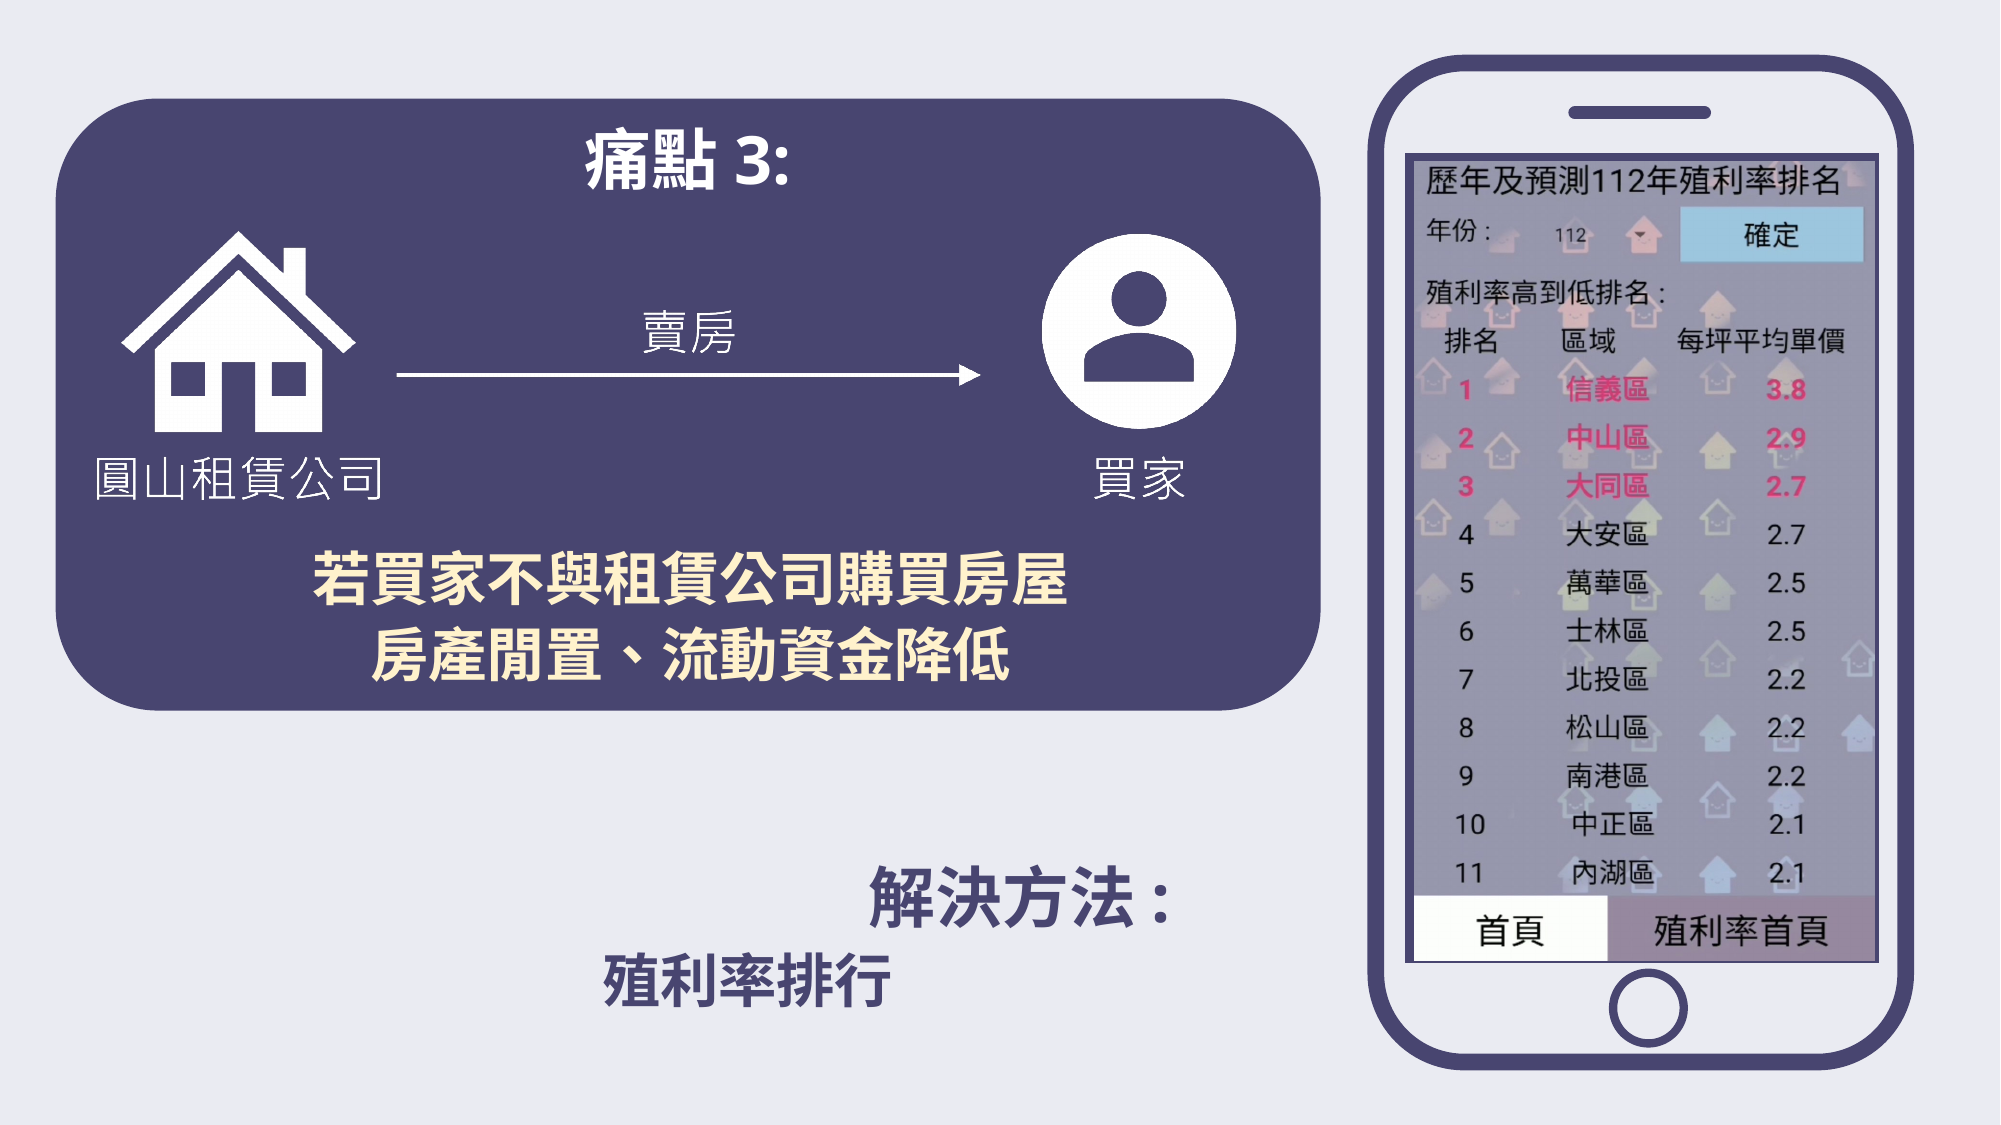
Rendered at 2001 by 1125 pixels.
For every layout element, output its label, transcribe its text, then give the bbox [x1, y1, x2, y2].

text_box [0, 0, 2000, 1125]
picture [1414, 161, 1875, 961]
text_box 解決方法: [853, 836, 1338, 937]
text_box 房產閒置、流動資金降低 [190, 600, 1191, 691]
text_box 殖利率排行 [587, 936, 1338, 1023]
text_box 若買家不與租賃公司購買房屋 [190, 538, 1191, 600]
text_box 痛點3: [506, 98, 870, 197]
picture [56, 197, 1321, 538]
